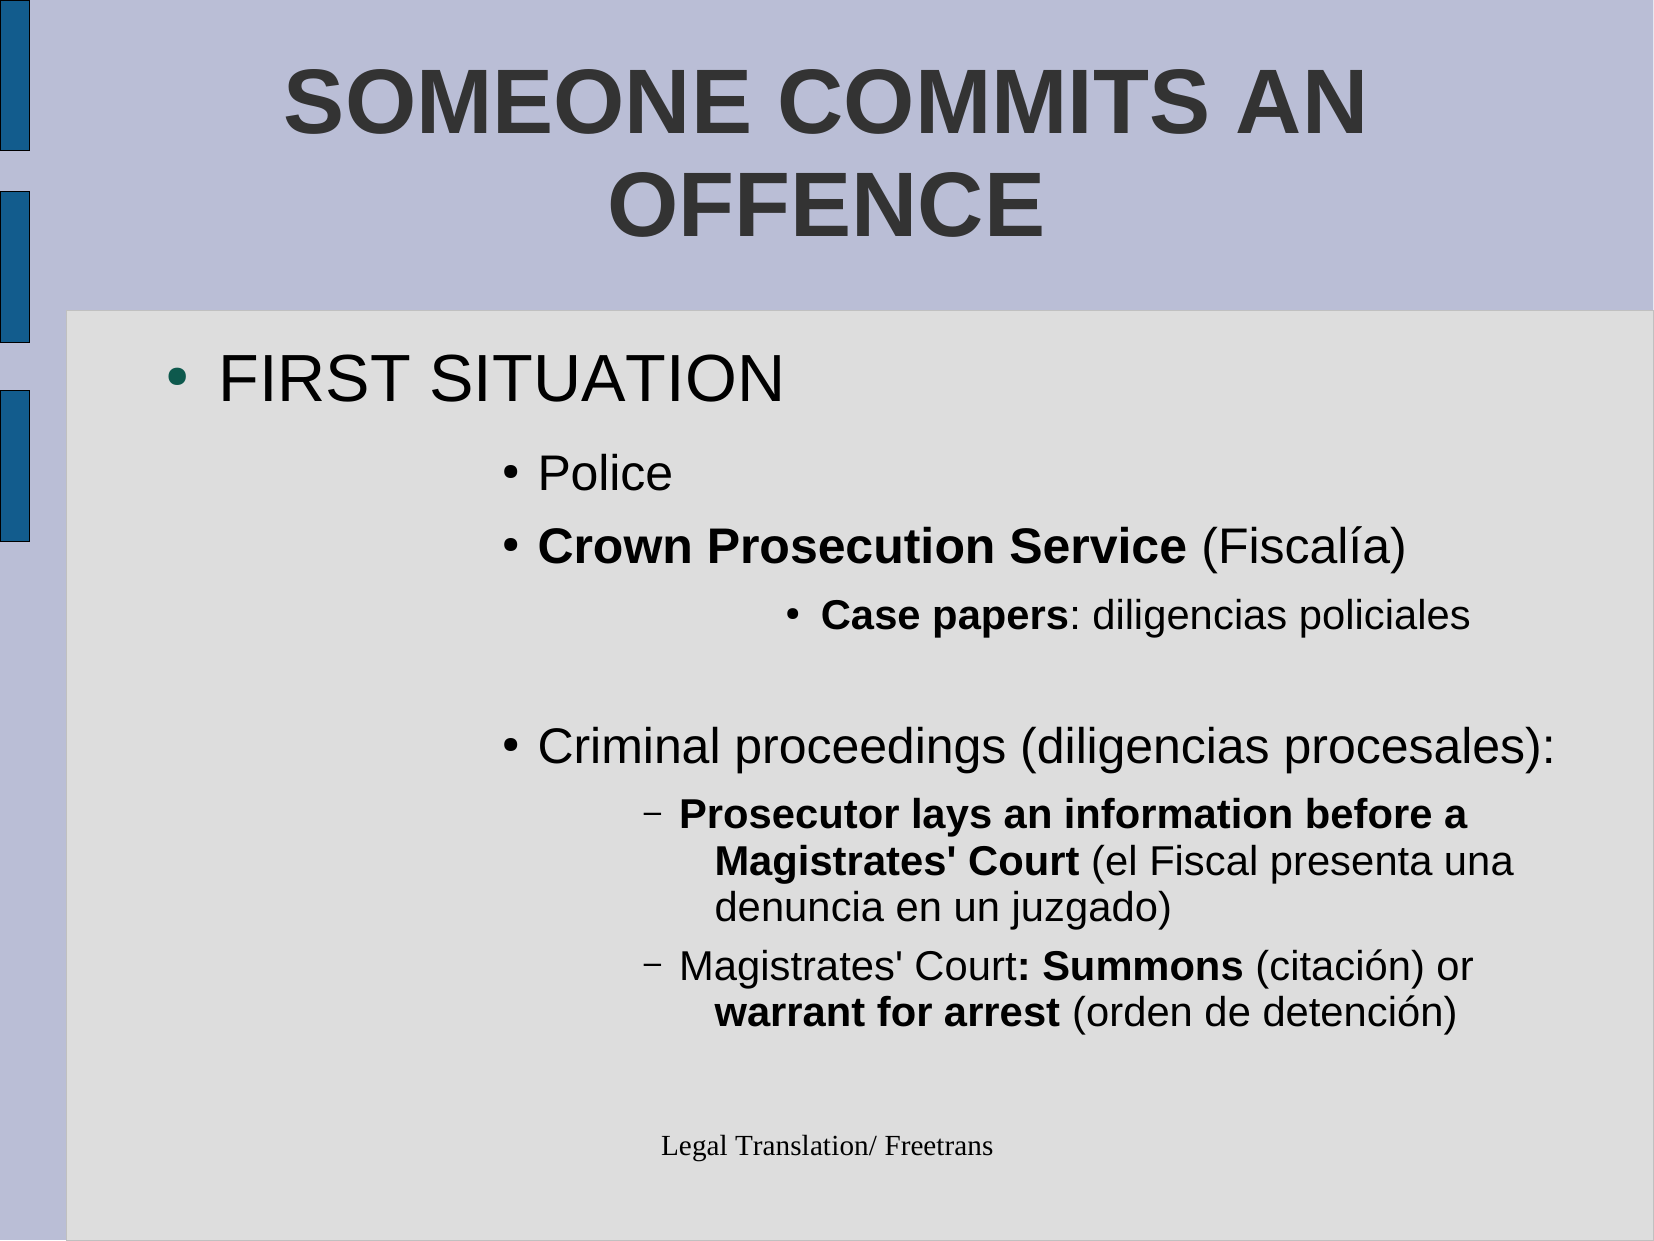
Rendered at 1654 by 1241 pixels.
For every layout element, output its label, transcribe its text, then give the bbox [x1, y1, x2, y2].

title SOMEONE COMMITS AN OFFENCE [82, 50, 1571, 256]
list FIRST SITUATION Police Crown Prosecution Service (Fiscalía) Case papers: diligencias policiales Criminal proceedings (diligencias procesales): Prosecutor lays an information before a Magistrates' Court (el Fiscal presenta una denuncia en un juzgado) Magistrates' Court: Summons (citación) or warrant for arrest (orden de detención) [147, 340, 1560, 1123]
